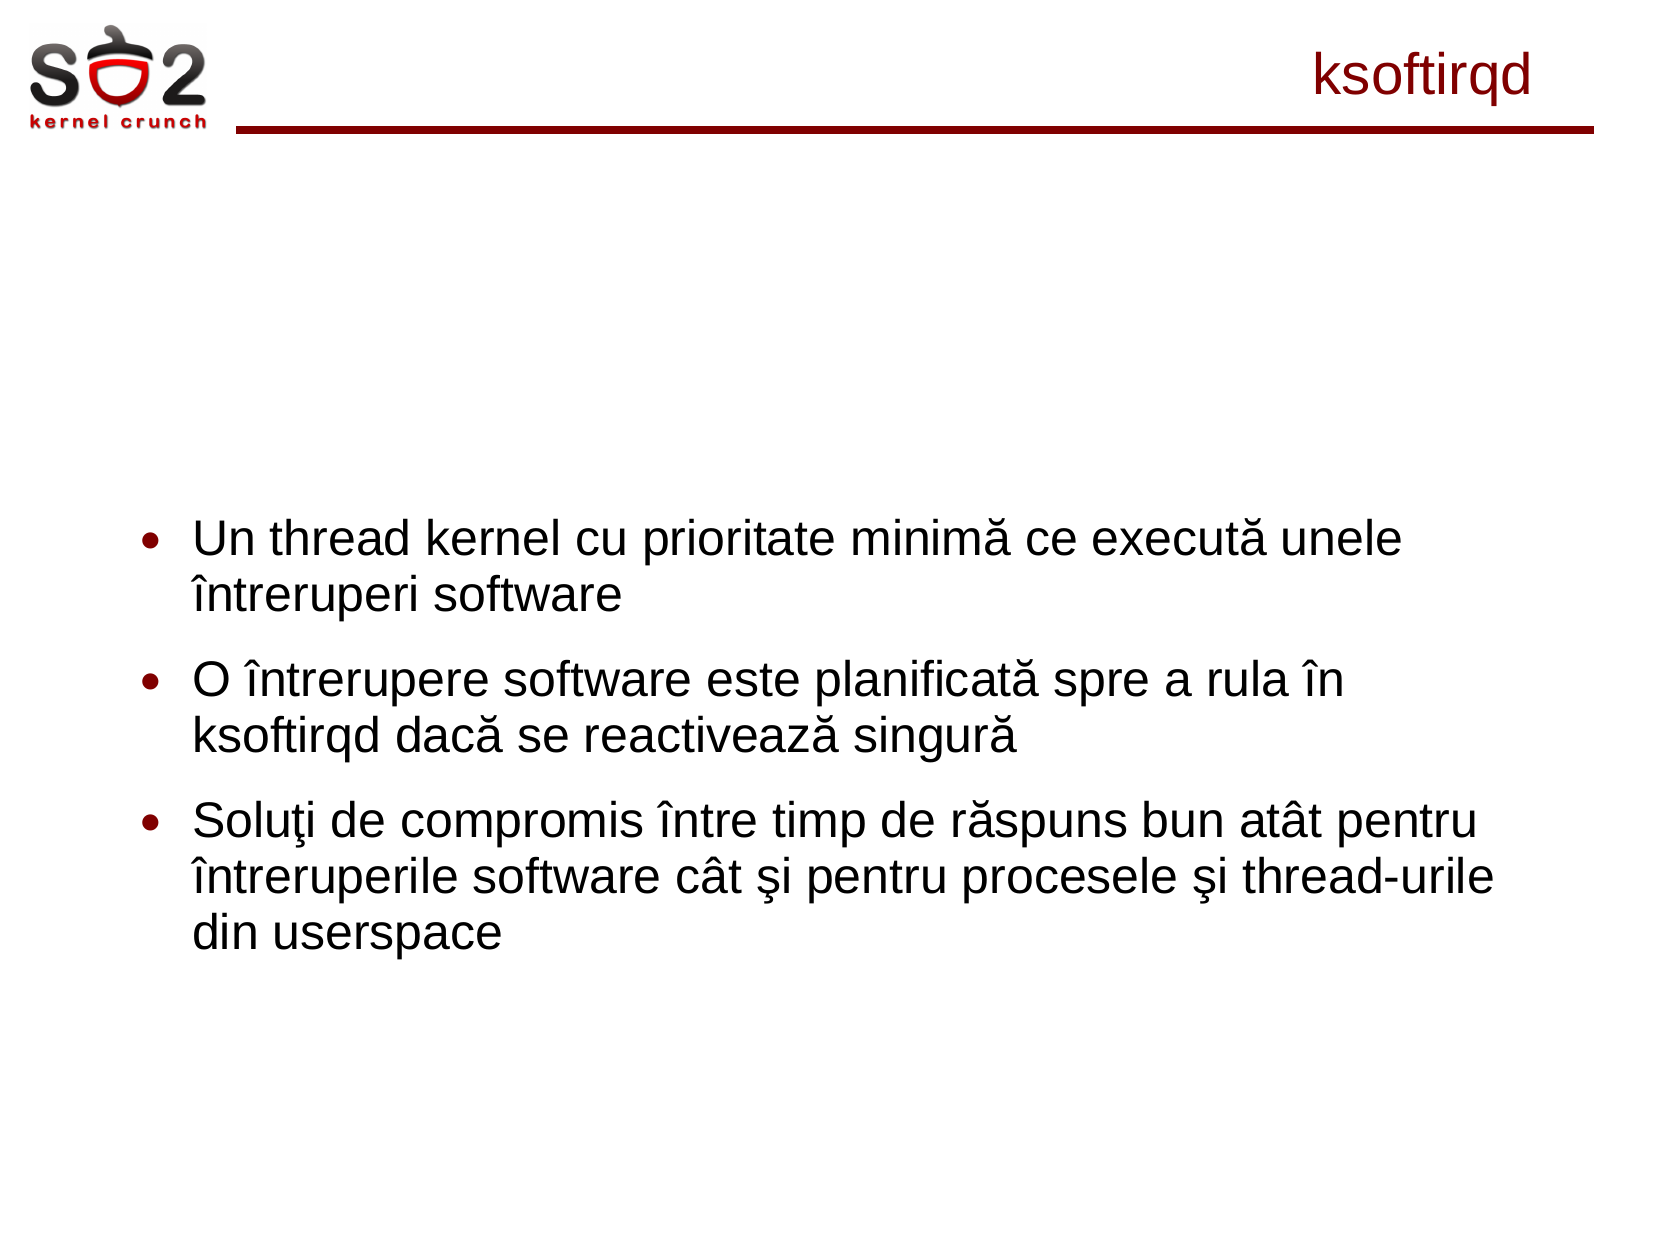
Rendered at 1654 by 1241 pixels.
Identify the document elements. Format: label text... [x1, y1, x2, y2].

title ksoftirqd [121, 0, 1534, 148]
list Un thread kernel cu prioritate minimă ce execută unele întreruperi software O întrerupere software este planificată spre a rula în ksoftirqd dacă se reactivează singură Soluţi de compromis între timp de răspuns bun atât pentru întreruperile software cât şi pentru procesele şi thread-urile din userspace [121, 344, 1534, 1126]
picture [29, 23, 121, 130]
